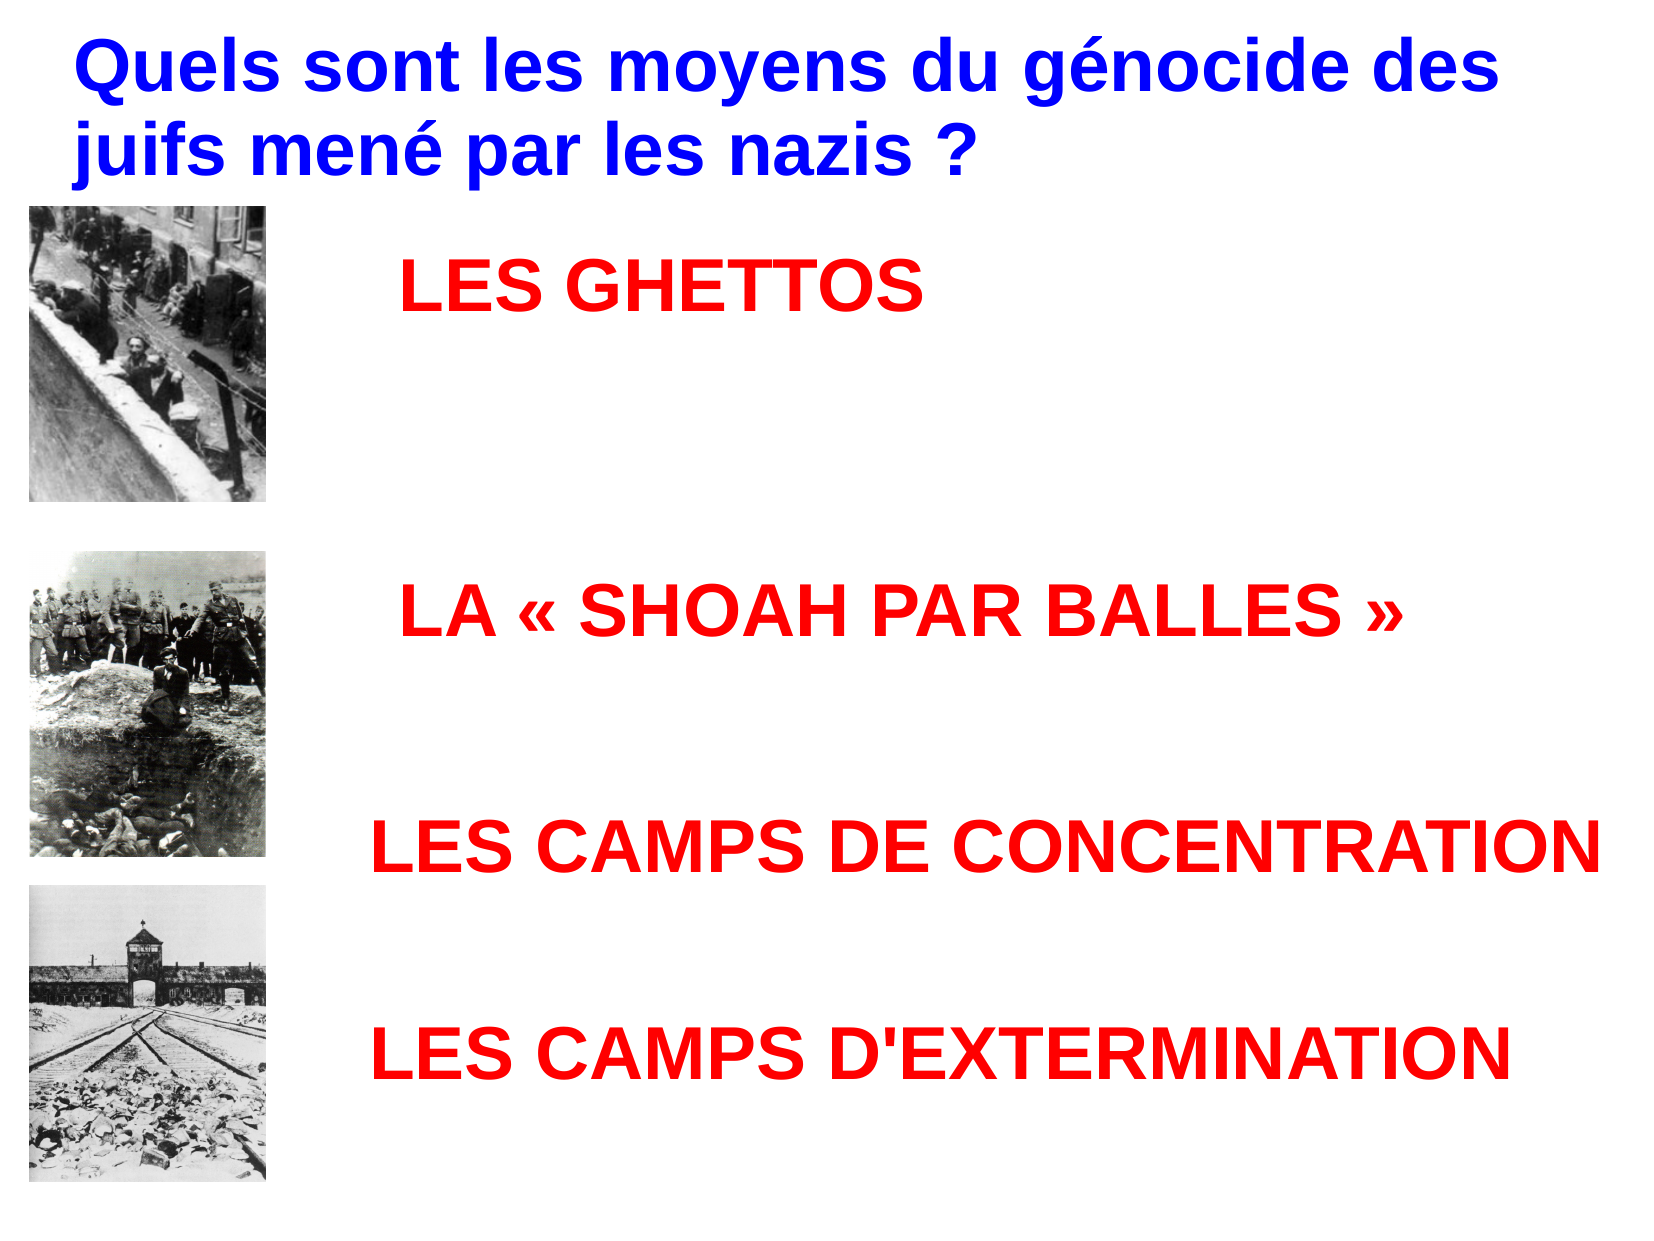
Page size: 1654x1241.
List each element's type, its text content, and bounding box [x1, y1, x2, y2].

text_box LA « SHOAH PAR BALLES » [383, 561, 1565, 762]
text_box Quels sont les moyens du génocide des juifs mené par les nazis ? [59, 16, 1565, 200]
picture [29, 551, 266, 857]
text_box LES GHETTOS [383, 236, 1359, 345]
picture [29, 206, 266, 502]
text_box LES CAMPS DE CONCENTRATION [354, 797, 1625, 1092]
picture [29, 885, 266, 1182]
text_box LES CAMPS D'EXTERMINATION [354, 1003, 1565, 1123]
